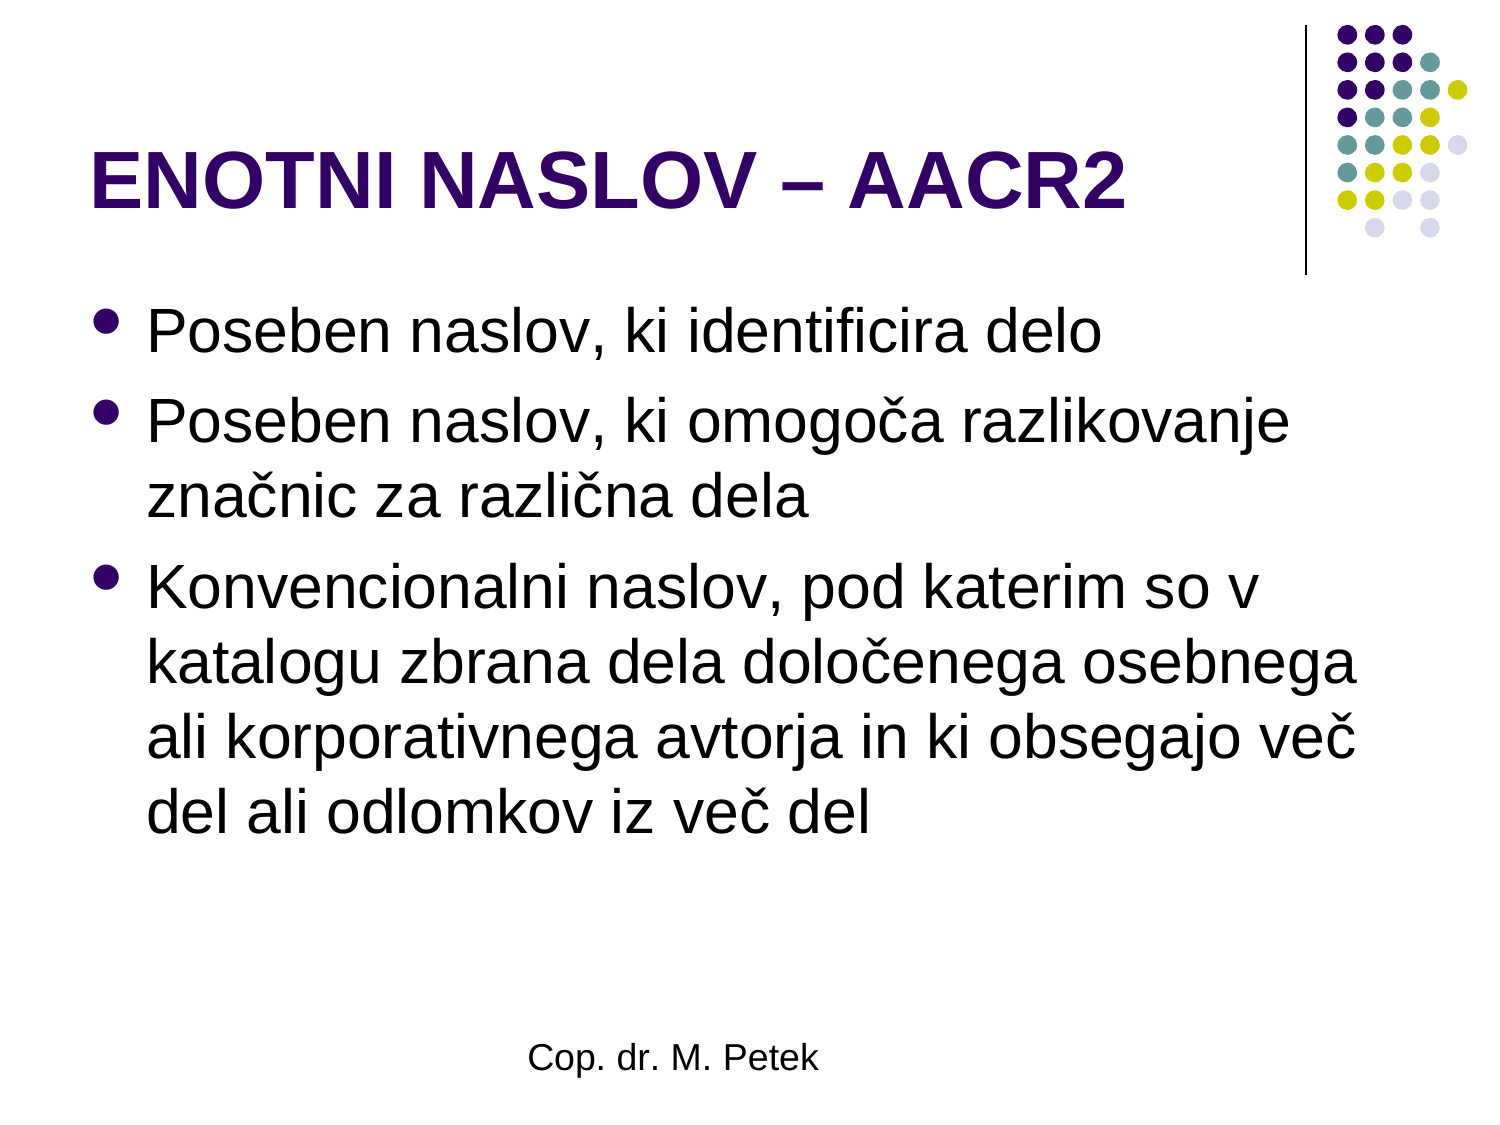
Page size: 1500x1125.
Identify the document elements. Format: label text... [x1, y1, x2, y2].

title ENOTNI NASLOV – AACR2 [74, 20, 1313, 233]
list Poseben naslov, ki identificira delo Poseben naslov, ki omogoča razlikovanje značnic za različna dela Konvencionalni naslov, pod katerim so v katalogu zbrana dela določenega osebnega ali korporativnega avtorja in ki obsegajo več del ali odlomkov iz več del [75, 282, 1426, 1006]
